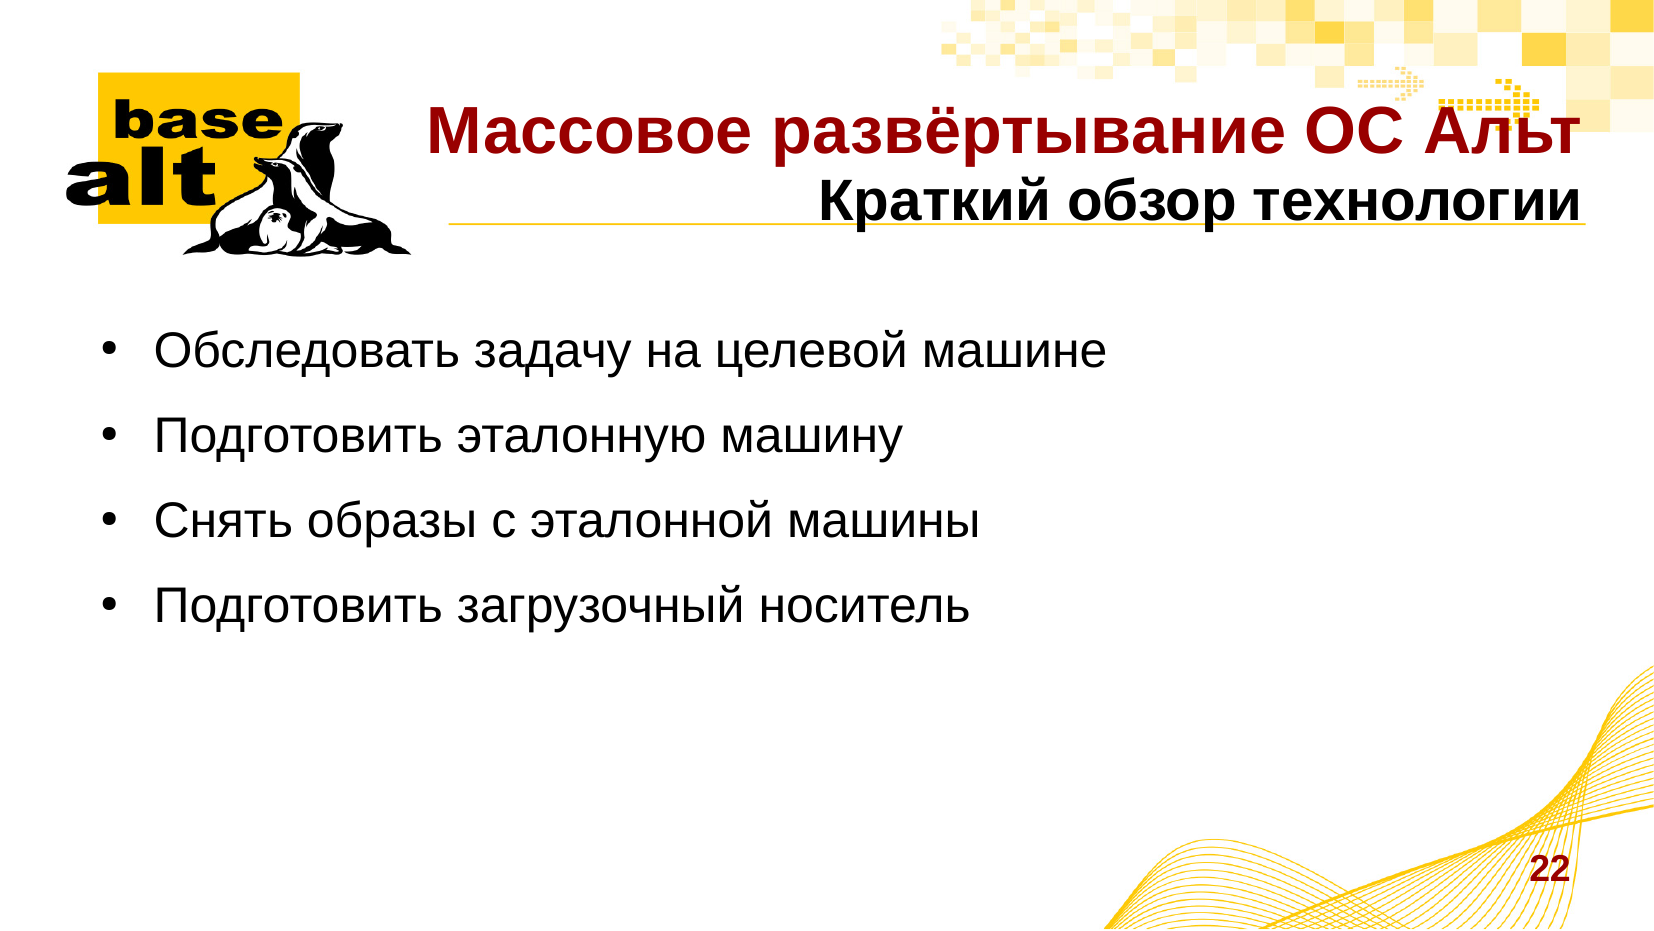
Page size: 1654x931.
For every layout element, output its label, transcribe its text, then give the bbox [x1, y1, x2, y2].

title Массовое развёртывание ОС Альт Краткий обзор технологии [372, 81, 1583, 245]
picture [0, 0, 1654, 931]
list Обследовать задачу на целевой машине Подготовить эталонную машину Снять образы с эталонной машины Подготовить загрузочный носитель [82, 321, 1571, 810]
